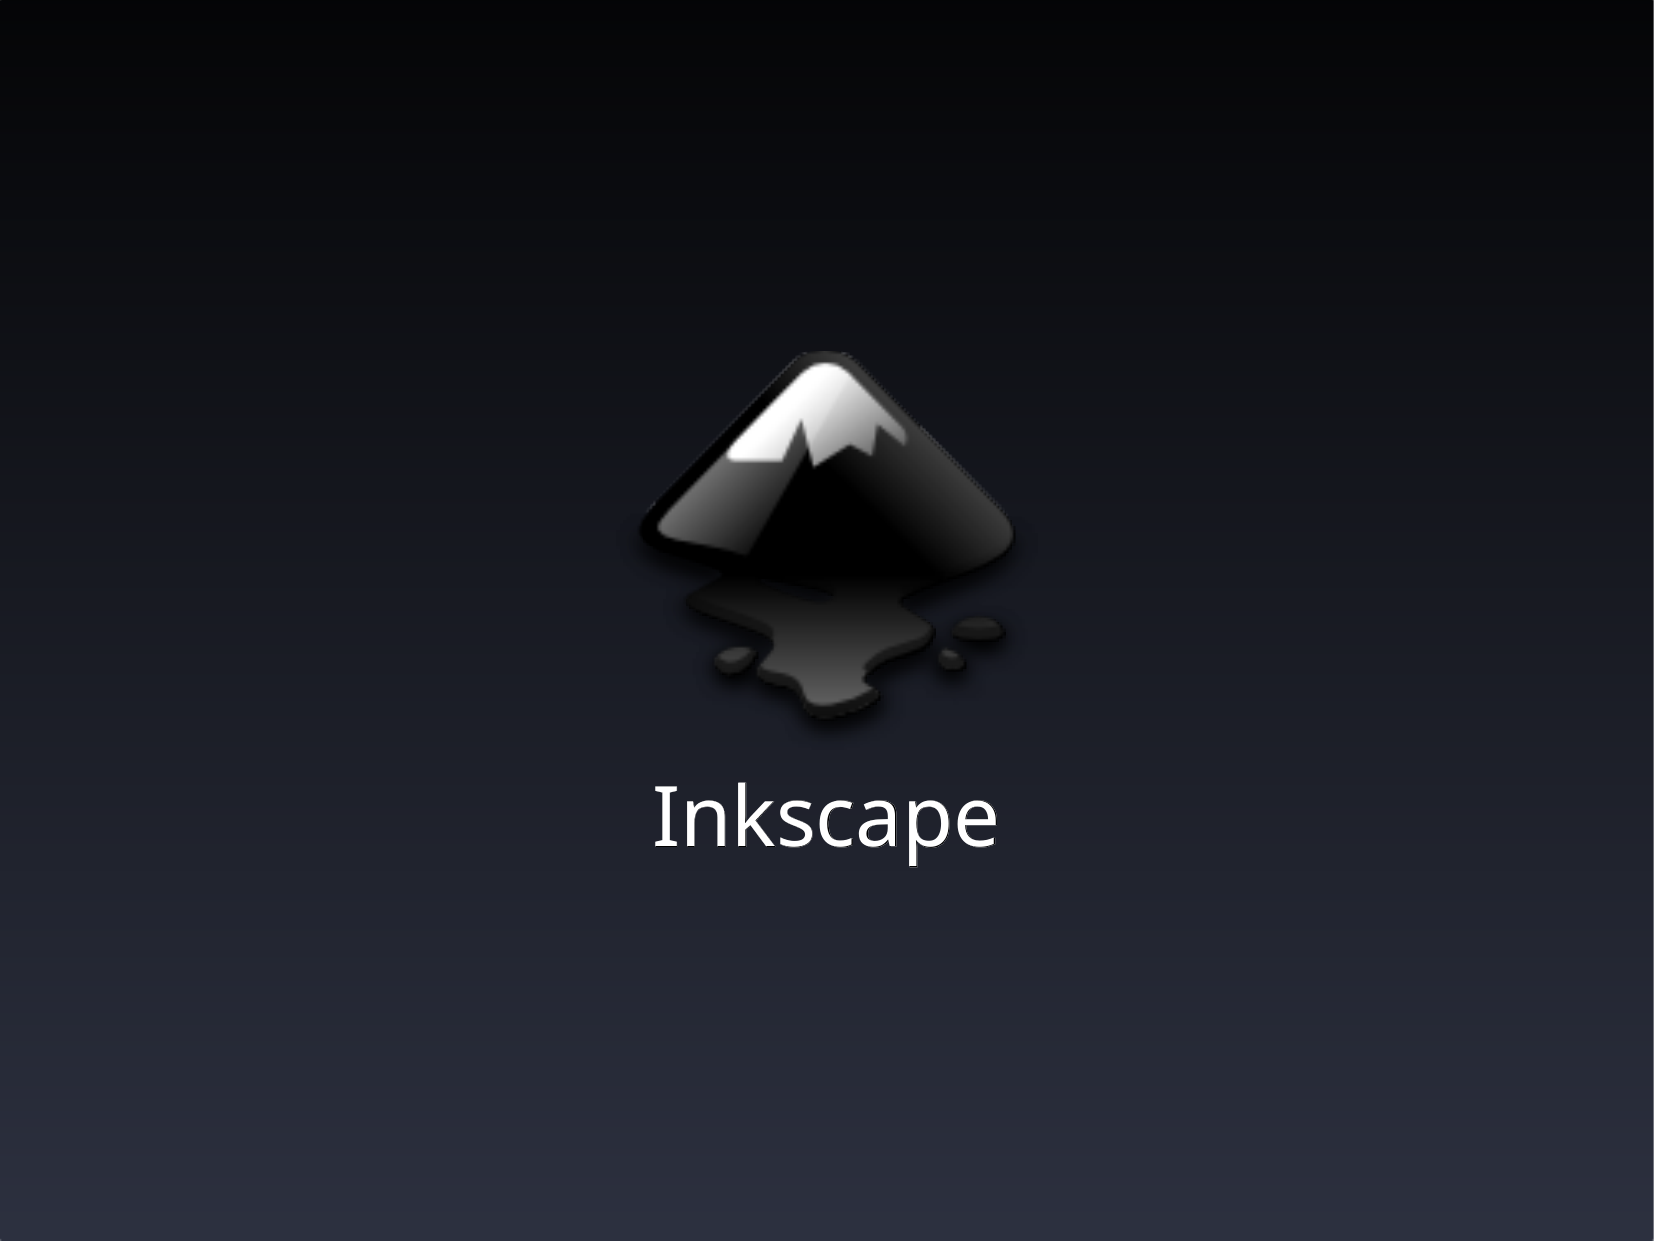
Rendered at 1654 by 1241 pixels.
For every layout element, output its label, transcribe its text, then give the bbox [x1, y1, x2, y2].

picture [0, 0, 1654, 1241]
text_box Inkscape [206, 750, 1447, 860]
